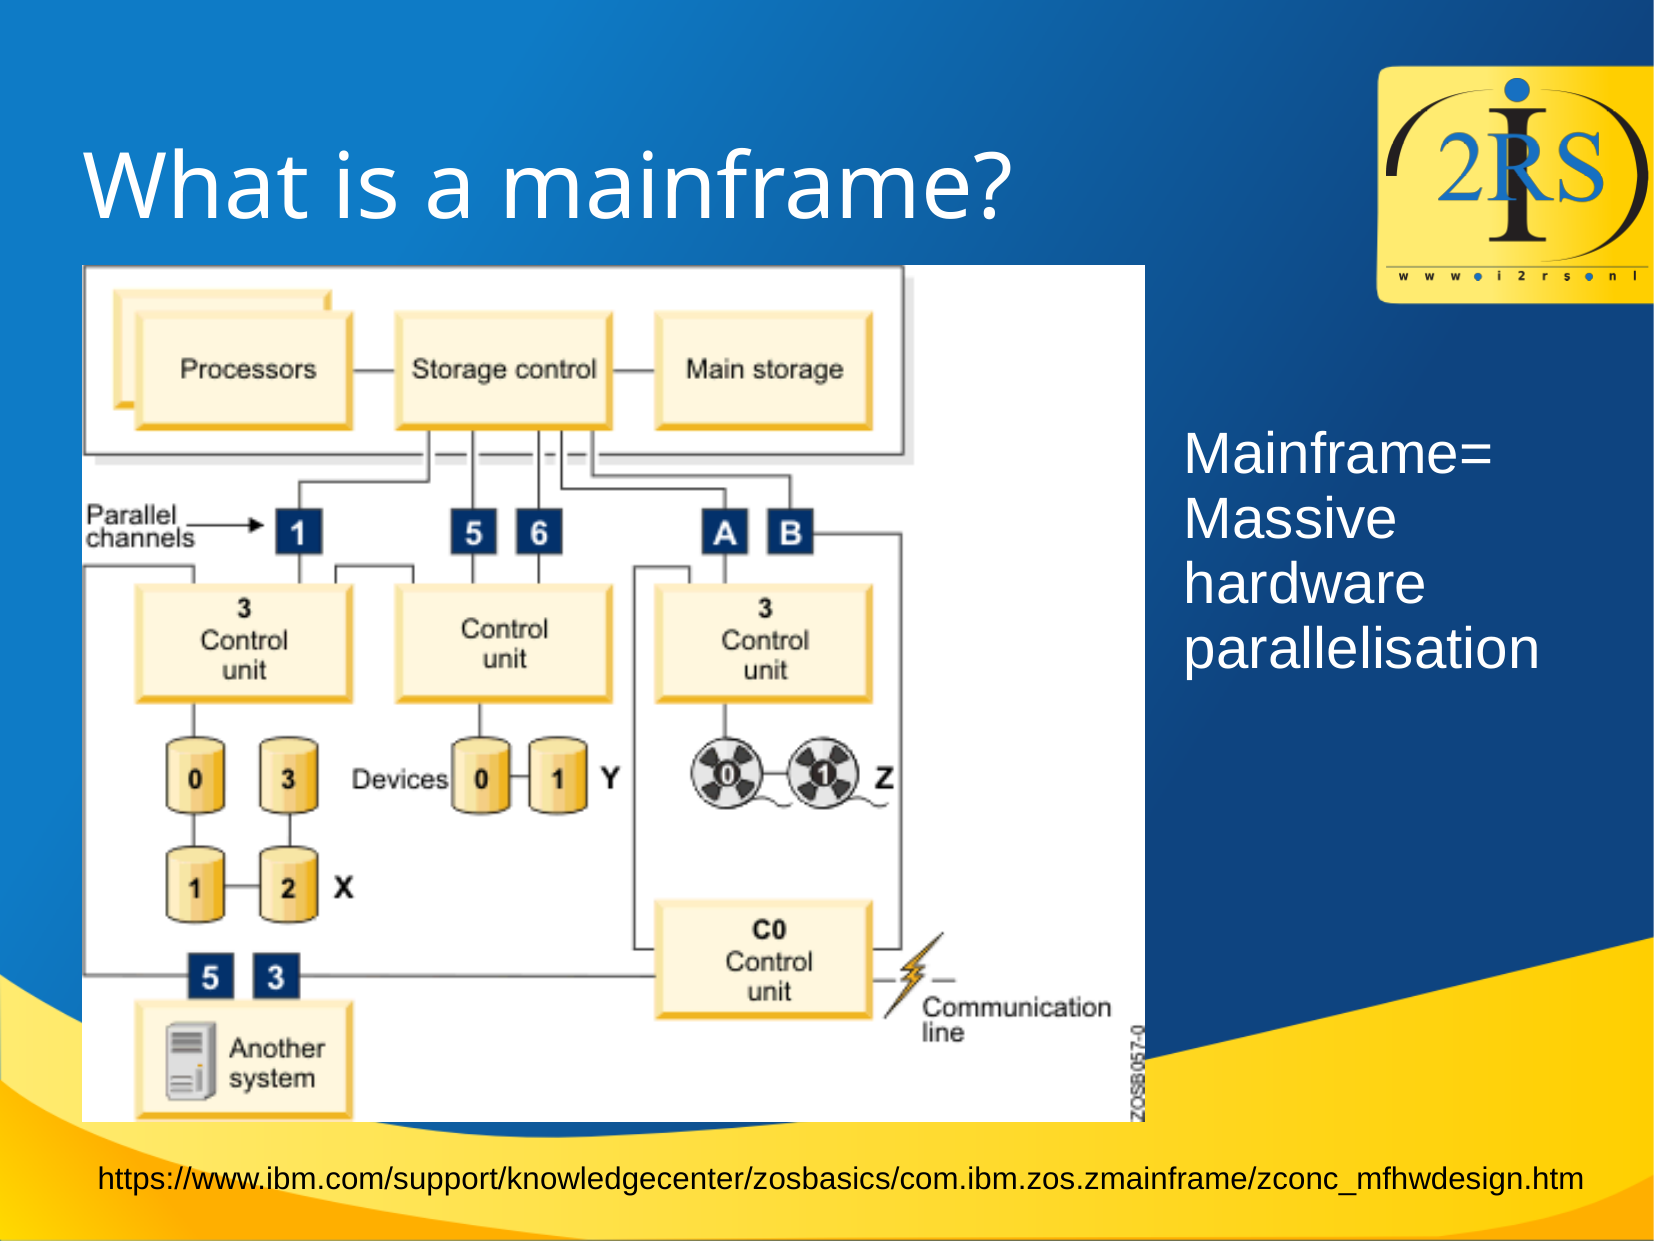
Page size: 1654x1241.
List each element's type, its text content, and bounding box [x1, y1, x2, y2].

text_box https://www.ibm.com/support/knowledgecenter/zosbasics/com.ibm.zos.zmainframe/zconc_mfhwdesign.htm [82, 1154, 1654, 1241]
text_box Mainframe= Massive hardware parallelisation [1169, 413, 1595, 689]
picture [0, 0, 1654, 1241]
title What is a mainframe? [82, 70, 1329, 296]
